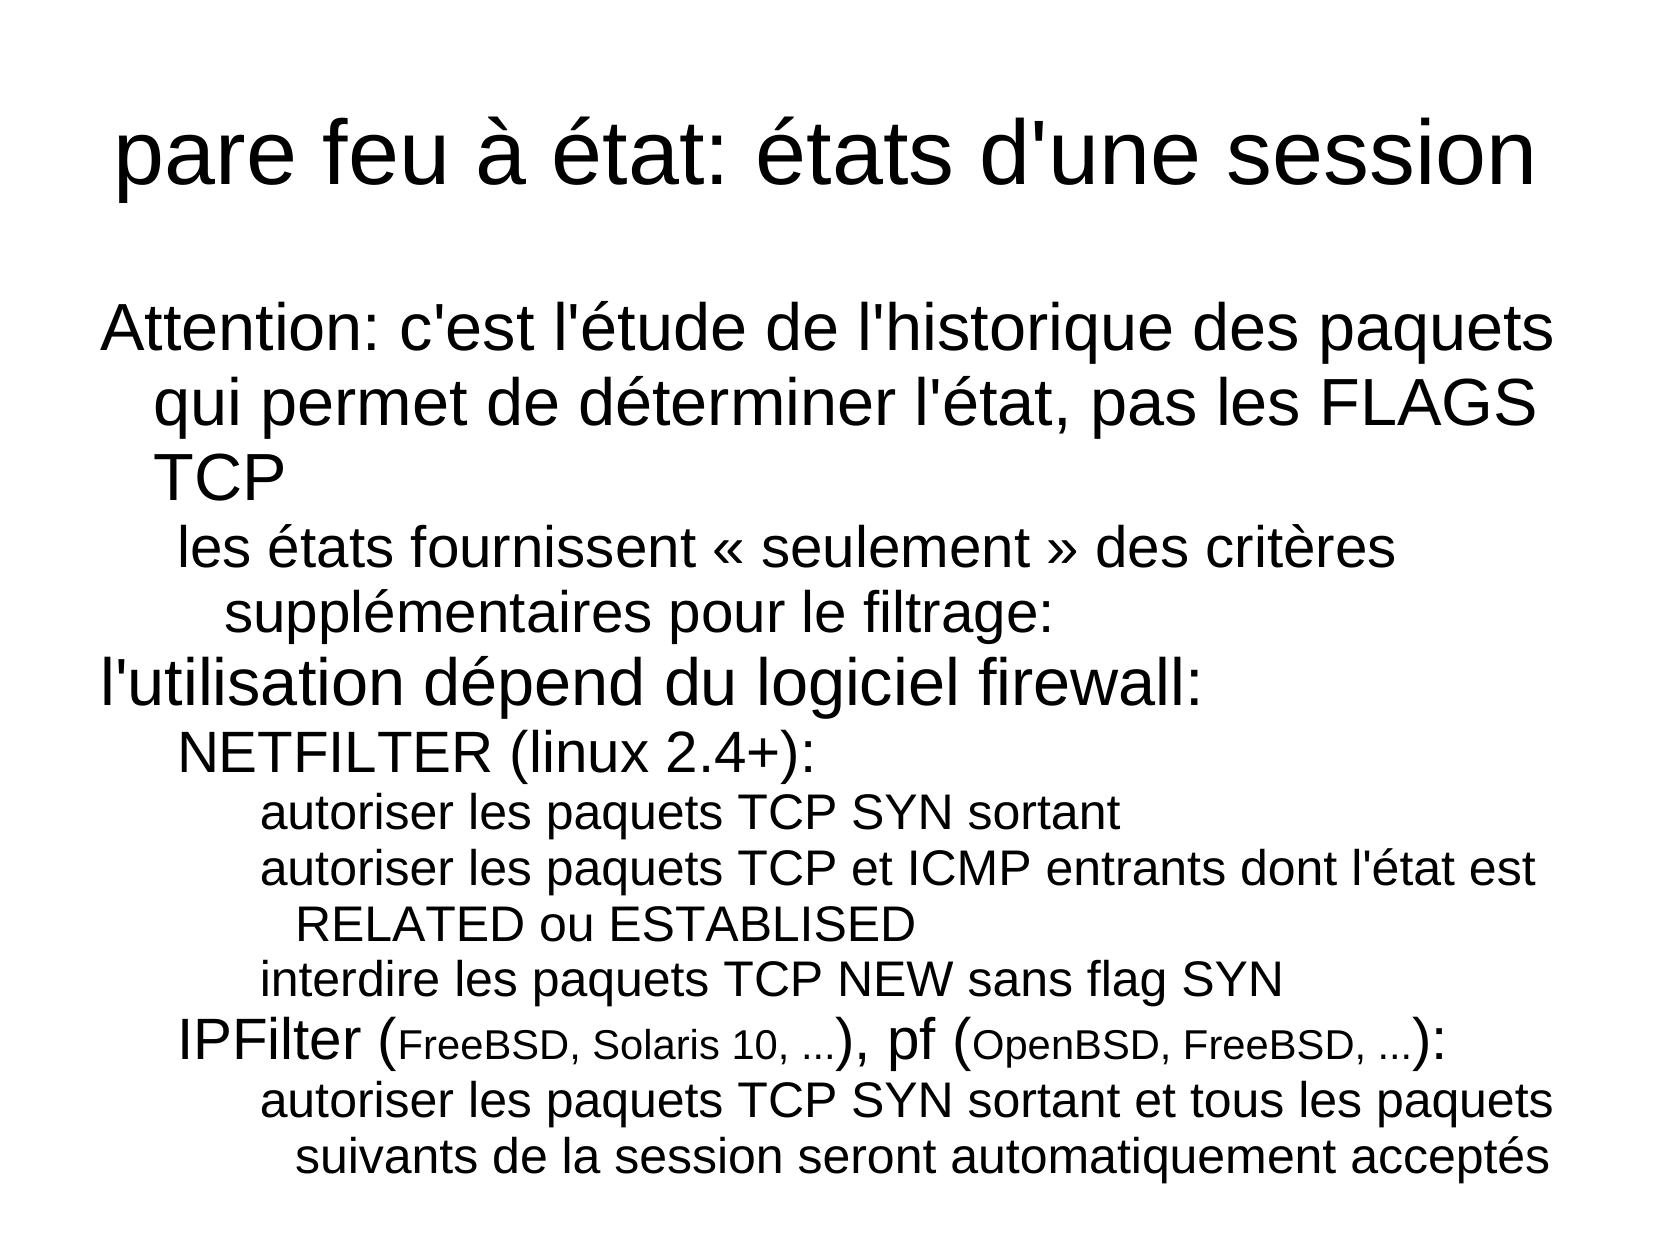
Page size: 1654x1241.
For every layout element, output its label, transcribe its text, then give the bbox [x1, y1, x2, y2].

list Attention: c'est l'étude de l'historique des paquets qui permet de déterminer l'état, pas les FLAGS TCP les états fournissent « seulement » des critères supplémentaires pour le filtrage: l'utilisation dépend du logiciel firewall: NETFILTER (linux 2.4+): autoriser les paquets TCP SYN sortant autoriser les paquets TCP et ICMP entrants dont l'état est RELATED ou ESTABLISED interdire les paquets TCP NEW sans flag SYN IPFilter (FreeBSD, Solaris 10, ...), pf (OpenBSD, FreeBSD, ...): autoriser les paquets TCP SYN sortant et tous les paquets suivants de la session seront automatiquement acceptés [82, 290, 1571, 1241]
title pare feu à état: états d'une session [82, 49, 1571, 257]
